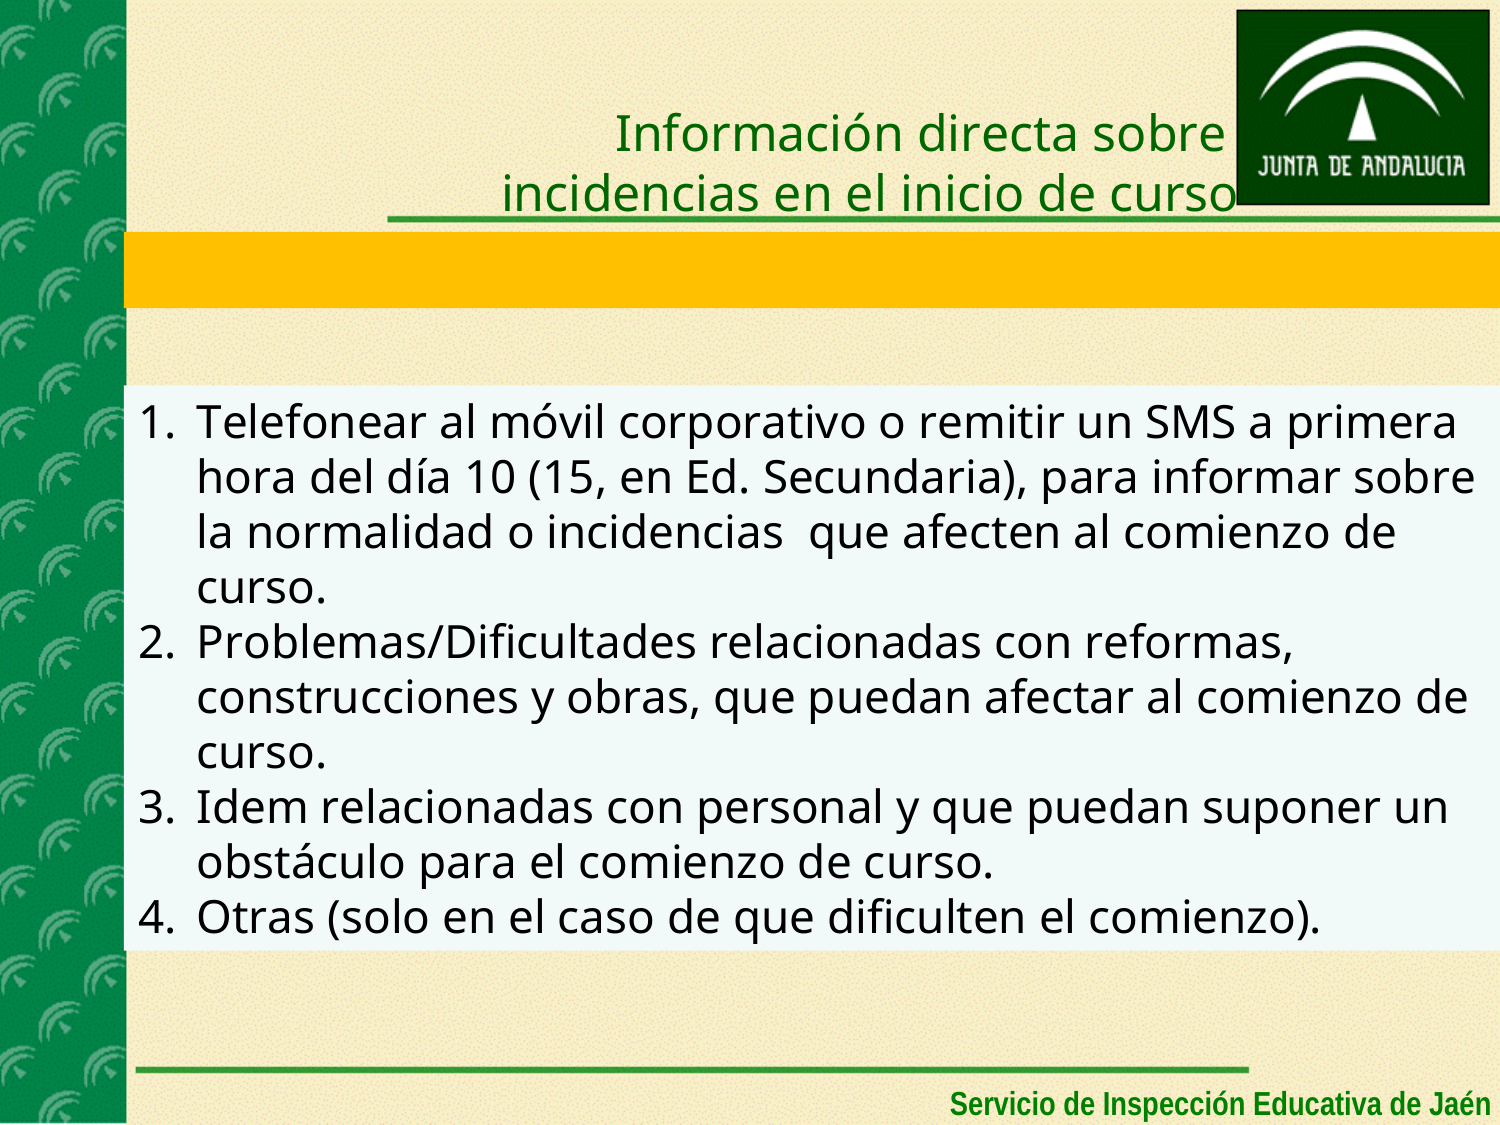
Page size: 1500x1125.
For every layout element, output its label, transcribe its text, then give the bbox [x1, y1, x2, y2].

text_box Información directa sobre incidencias en el inicio de curso [319, 94, 1255, 230]
picture [0, 0, 1500, 1125]
text_box [123, 231, 1500, 309]
text_box Telefonear al móvil corporativo o remitir un SMS a primera hora del día 10 (15, en Ed. Secundaria), para informar sobre la normalidad o incidencias que afecten al comienzo de curso. Problemas/Dificultades relacionadas con reformas, construcciones y obras, que puedan afectar al comienzo de curso. Idem relacionadas con personal y que puedan suponer un obstáculo para el comienzo de curso. Otras (solo en el caso de que dificulten el comienzo). [123, 385, 1500, 951]
text_box Servicio de Inspección Educativa de Jaén [934, 1073, 1500, 1125]
